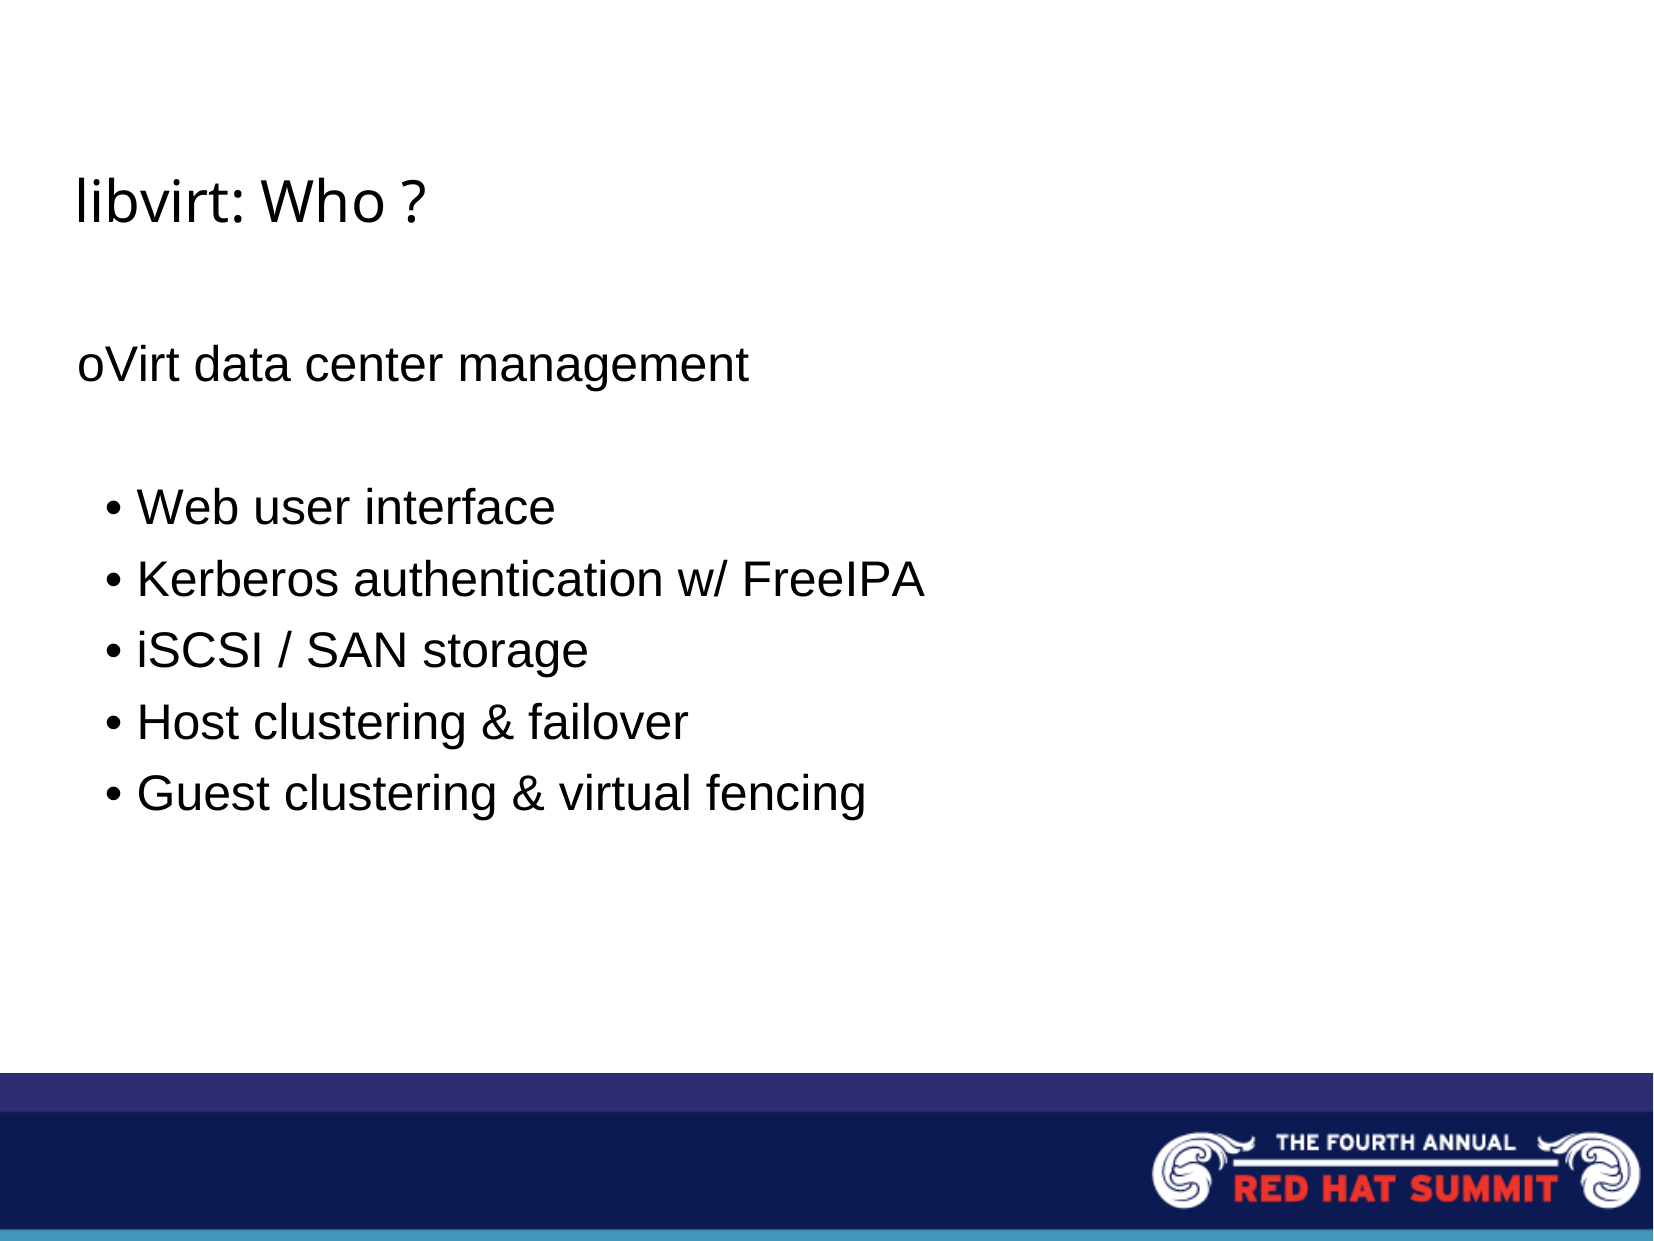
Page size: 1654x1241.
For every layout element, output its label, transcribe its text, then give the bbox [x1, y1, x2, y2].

title libvirt: Who ? [74, 140, 1506, 259]
picture [0, 1073, 1654, 1241]
list oVirt data center management • Web user interface • Kerberos authentication w/ FreeIPA • iSCSI / SAN storage • Host clustering & failover • Guest clustering & virtual fencing [77, 264, 1500, 1174]
